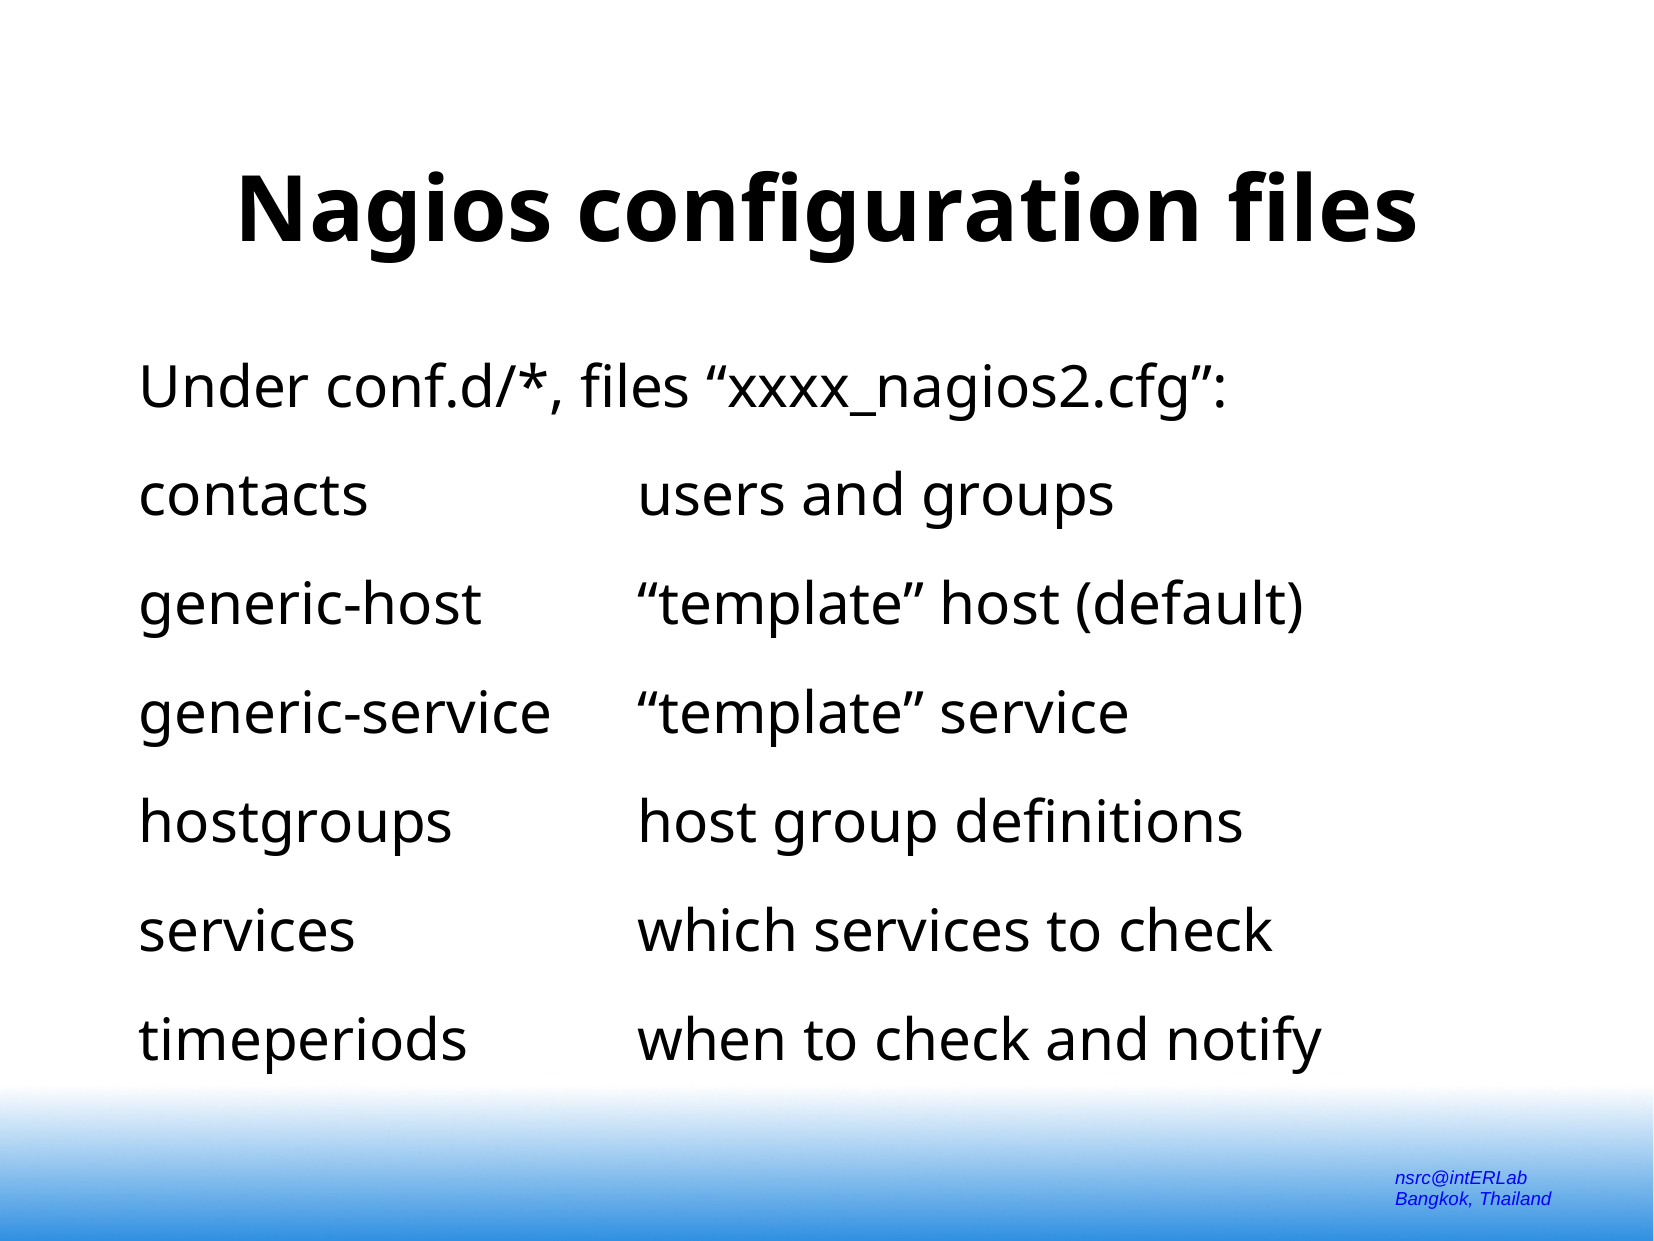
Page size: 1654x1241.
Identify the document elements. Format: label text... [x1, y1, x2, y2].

list Under conf.d/*, files “xxxx_nagios2.cfg”: contacts users and groups generic-host “template” host (default) generic-service “template” service hostgroups host group definitions services which services to check timeperiods when to check and notify [121, 344, 1599, 1126]
picture [0, 1083, 1654, 1241]
title Nagios configuration files [121, 102, 1534, 310]
